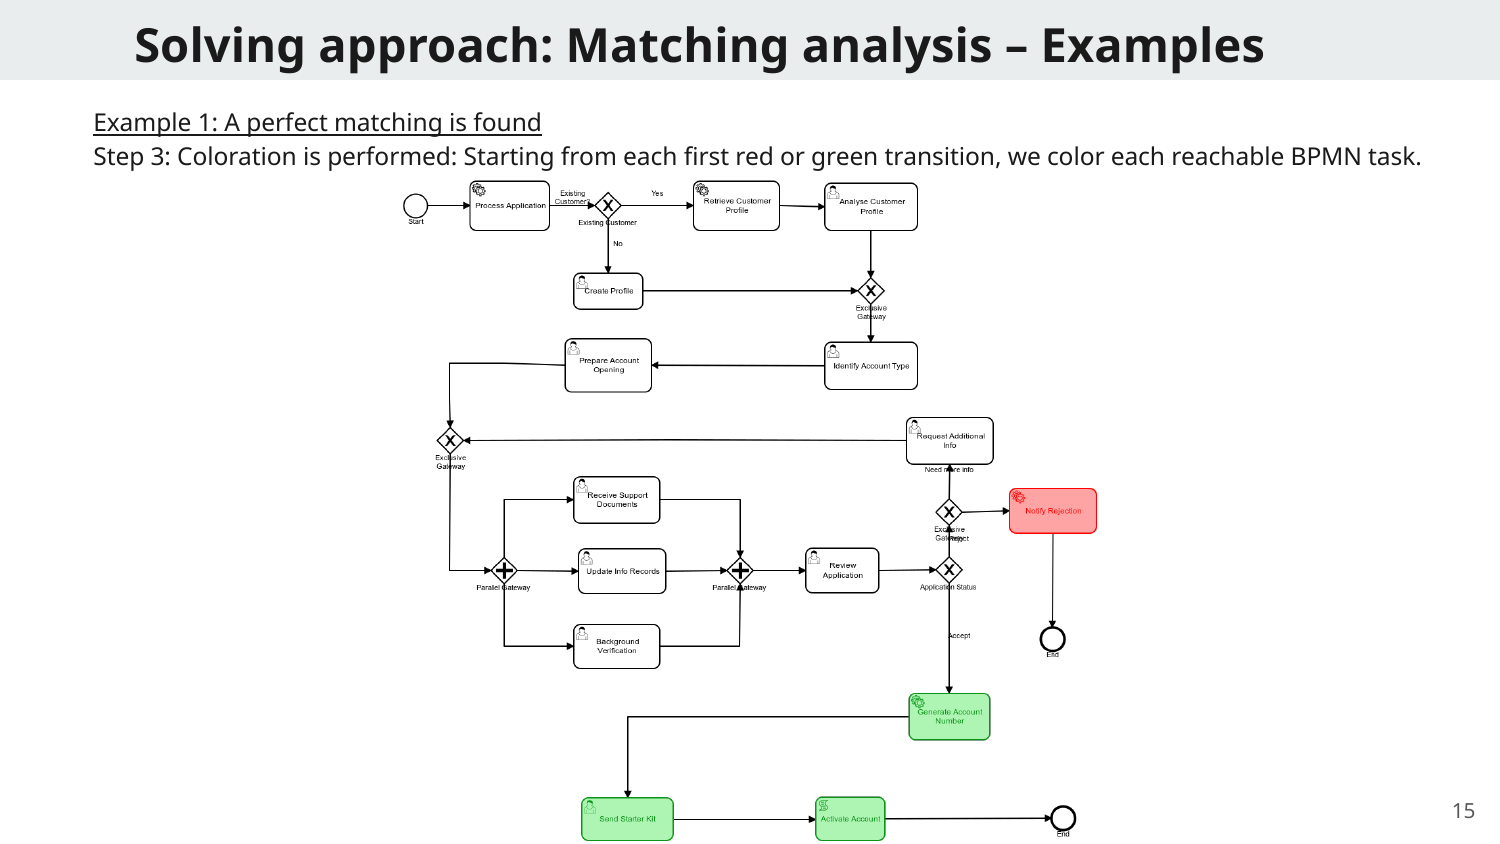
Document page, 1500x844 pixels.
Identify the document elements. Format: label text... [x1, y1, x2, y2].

list Example 1: A perfect matching is found Step 3: Coloration is performed: Starting from each first red or green transition, we color each reachable BPMN task. [78, 87, 1466, 187]
slide_number <numéro> [1400, 779, 1491, 844]
picture [400, 177, 1100, 844]
title Solving approach: Matching analysis – Examples [119, 0, 1381, 87]
